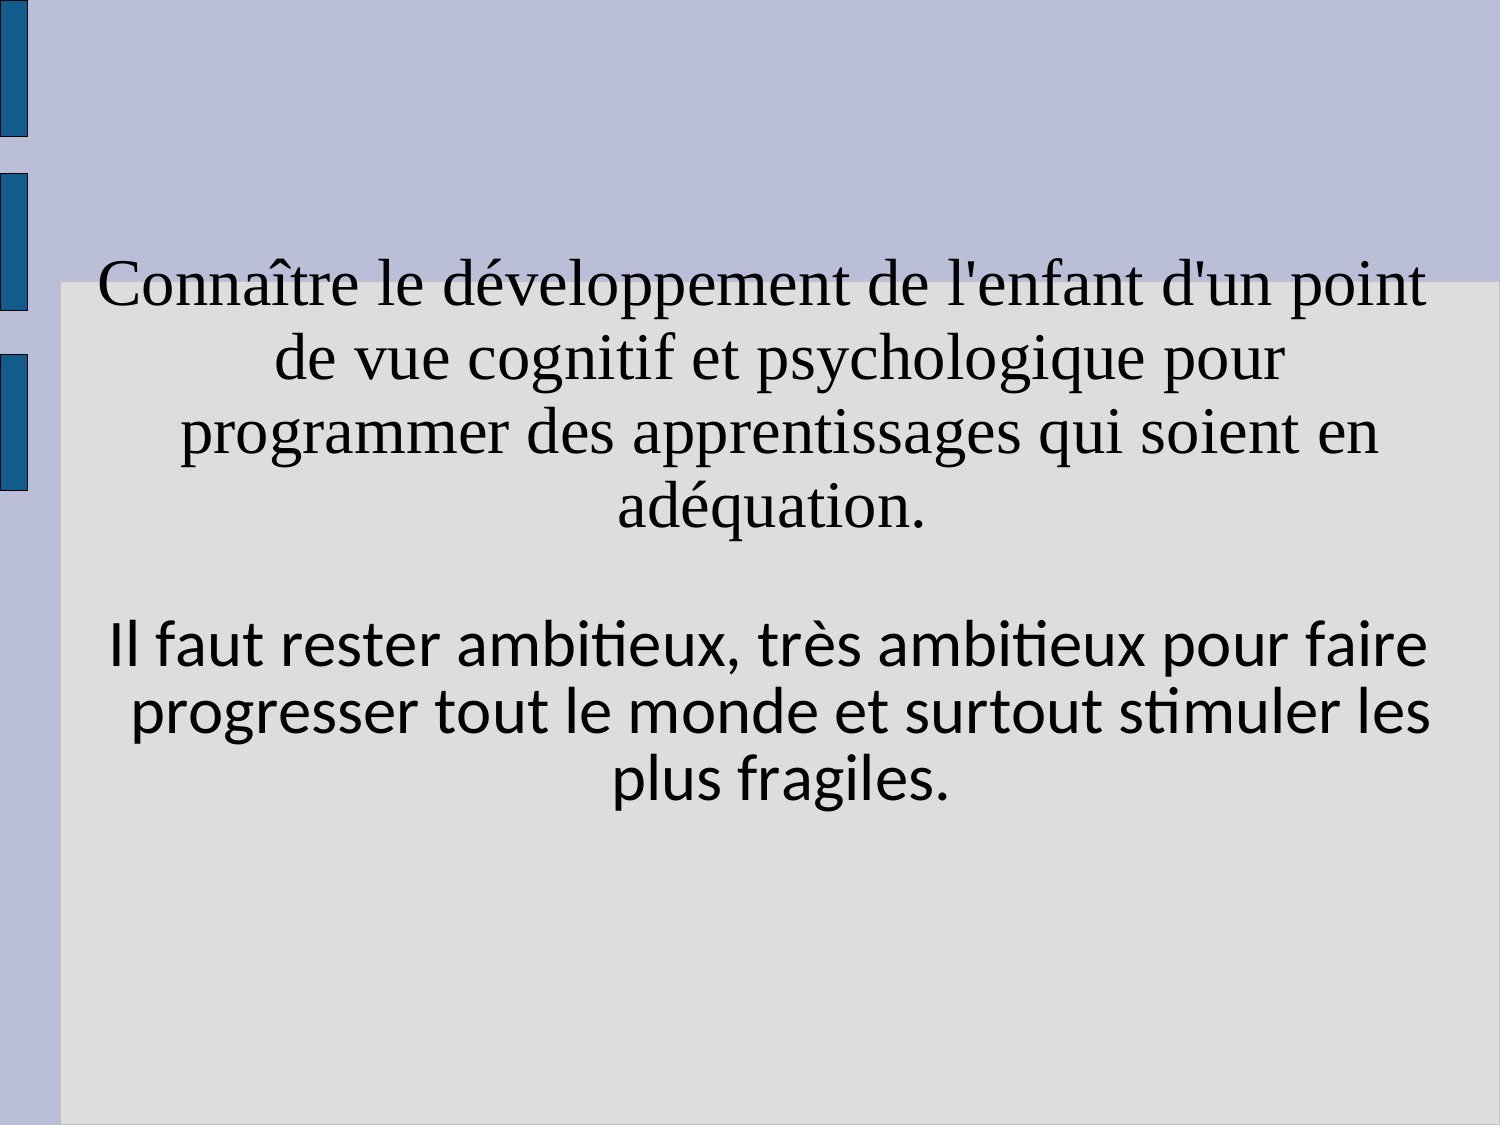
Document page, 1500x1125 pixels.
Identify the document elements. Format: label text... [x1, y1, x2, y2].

subtitle Connaître le développement de l'enfant d'un point de vue cognitif et psychologique pour programmer des apprentissages qui soient en adéquation. Il faut rester ambitieux, très ambitieux pour faire progresser tout le monde et surtout stimuler les plus fragiles. [88, 58, 1439, 1004]
